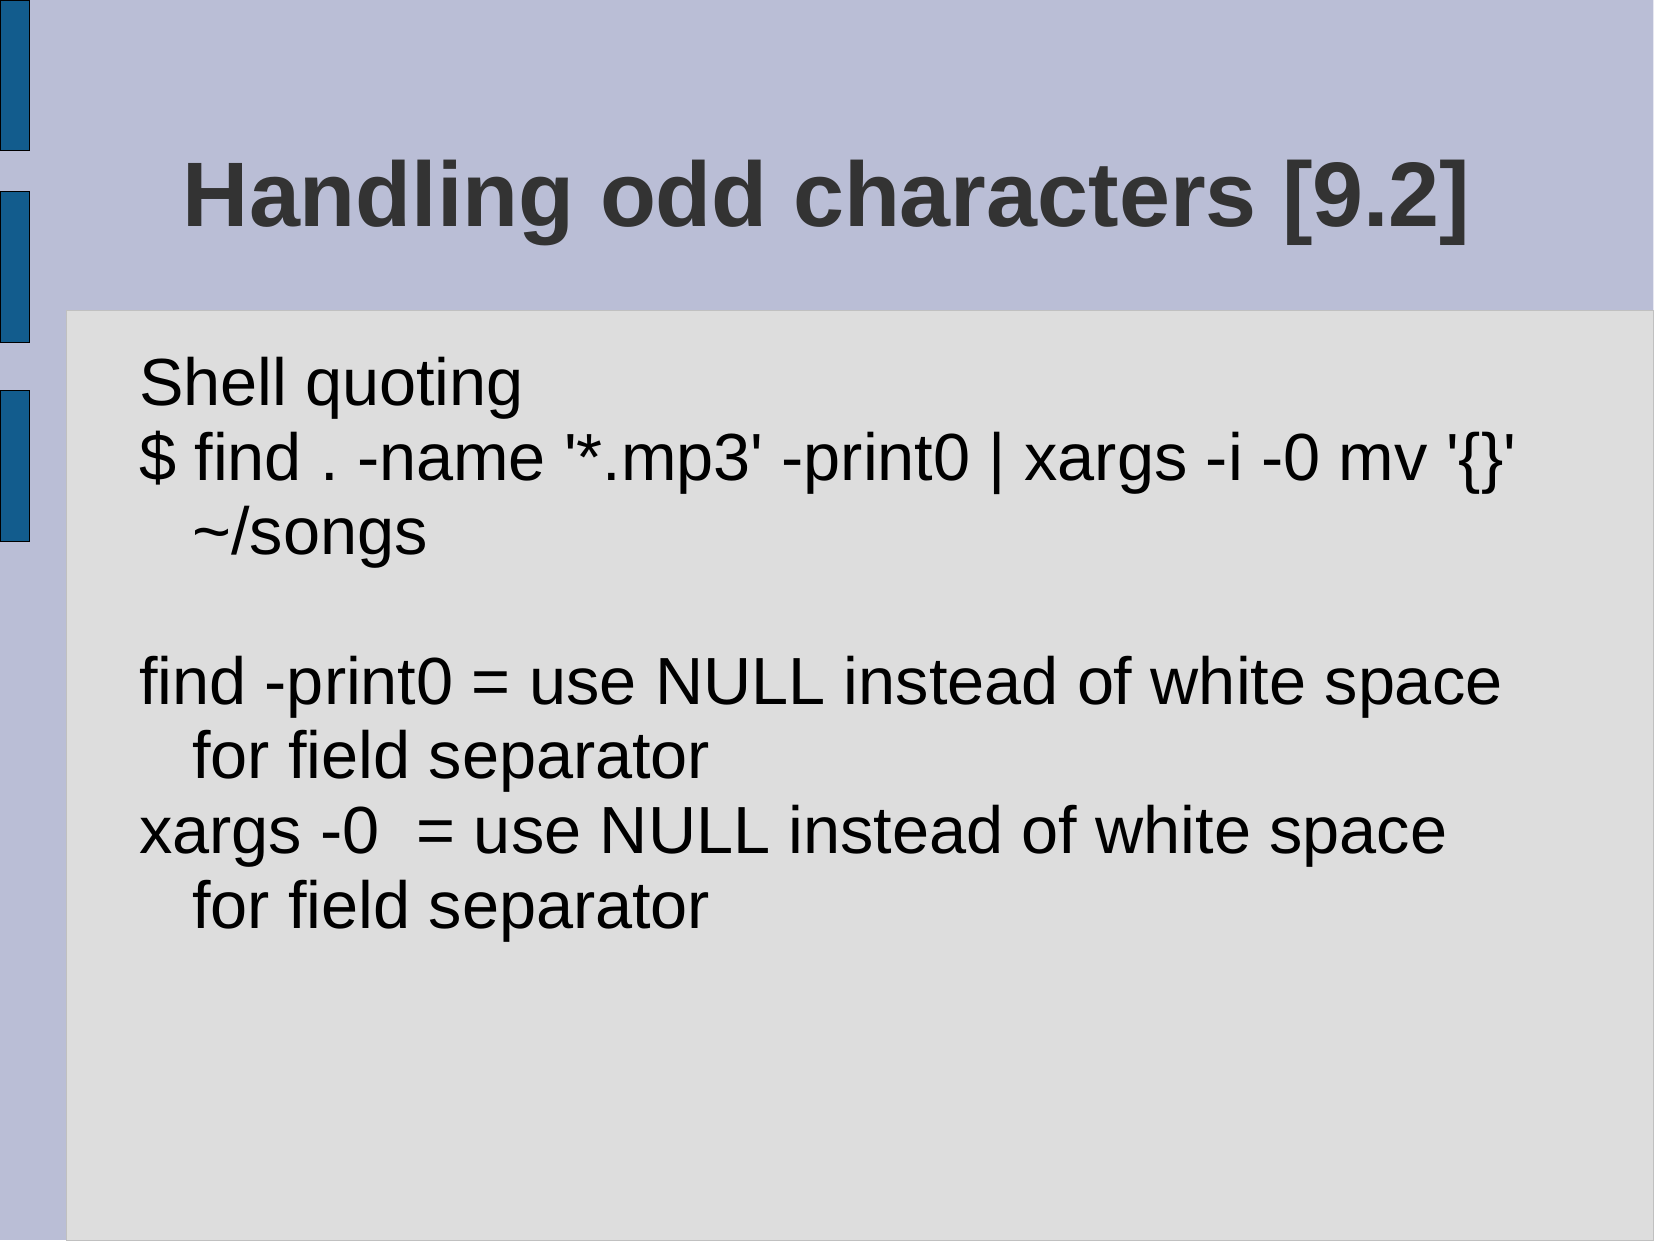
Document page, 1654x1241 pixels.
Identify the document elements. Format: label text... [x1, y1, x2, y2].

title Handling odd characters [9.2] [121, 98, 1534, 291]
list Shell quoting $ find . -name '*.mp3' -print0 | xargs -i -0 mv '{}' ~/songs find -print0 = use NULL instead of white space for field separator xargs -0 = use NULL instead of white space for field separator [121, 344, 1534, 1112]
